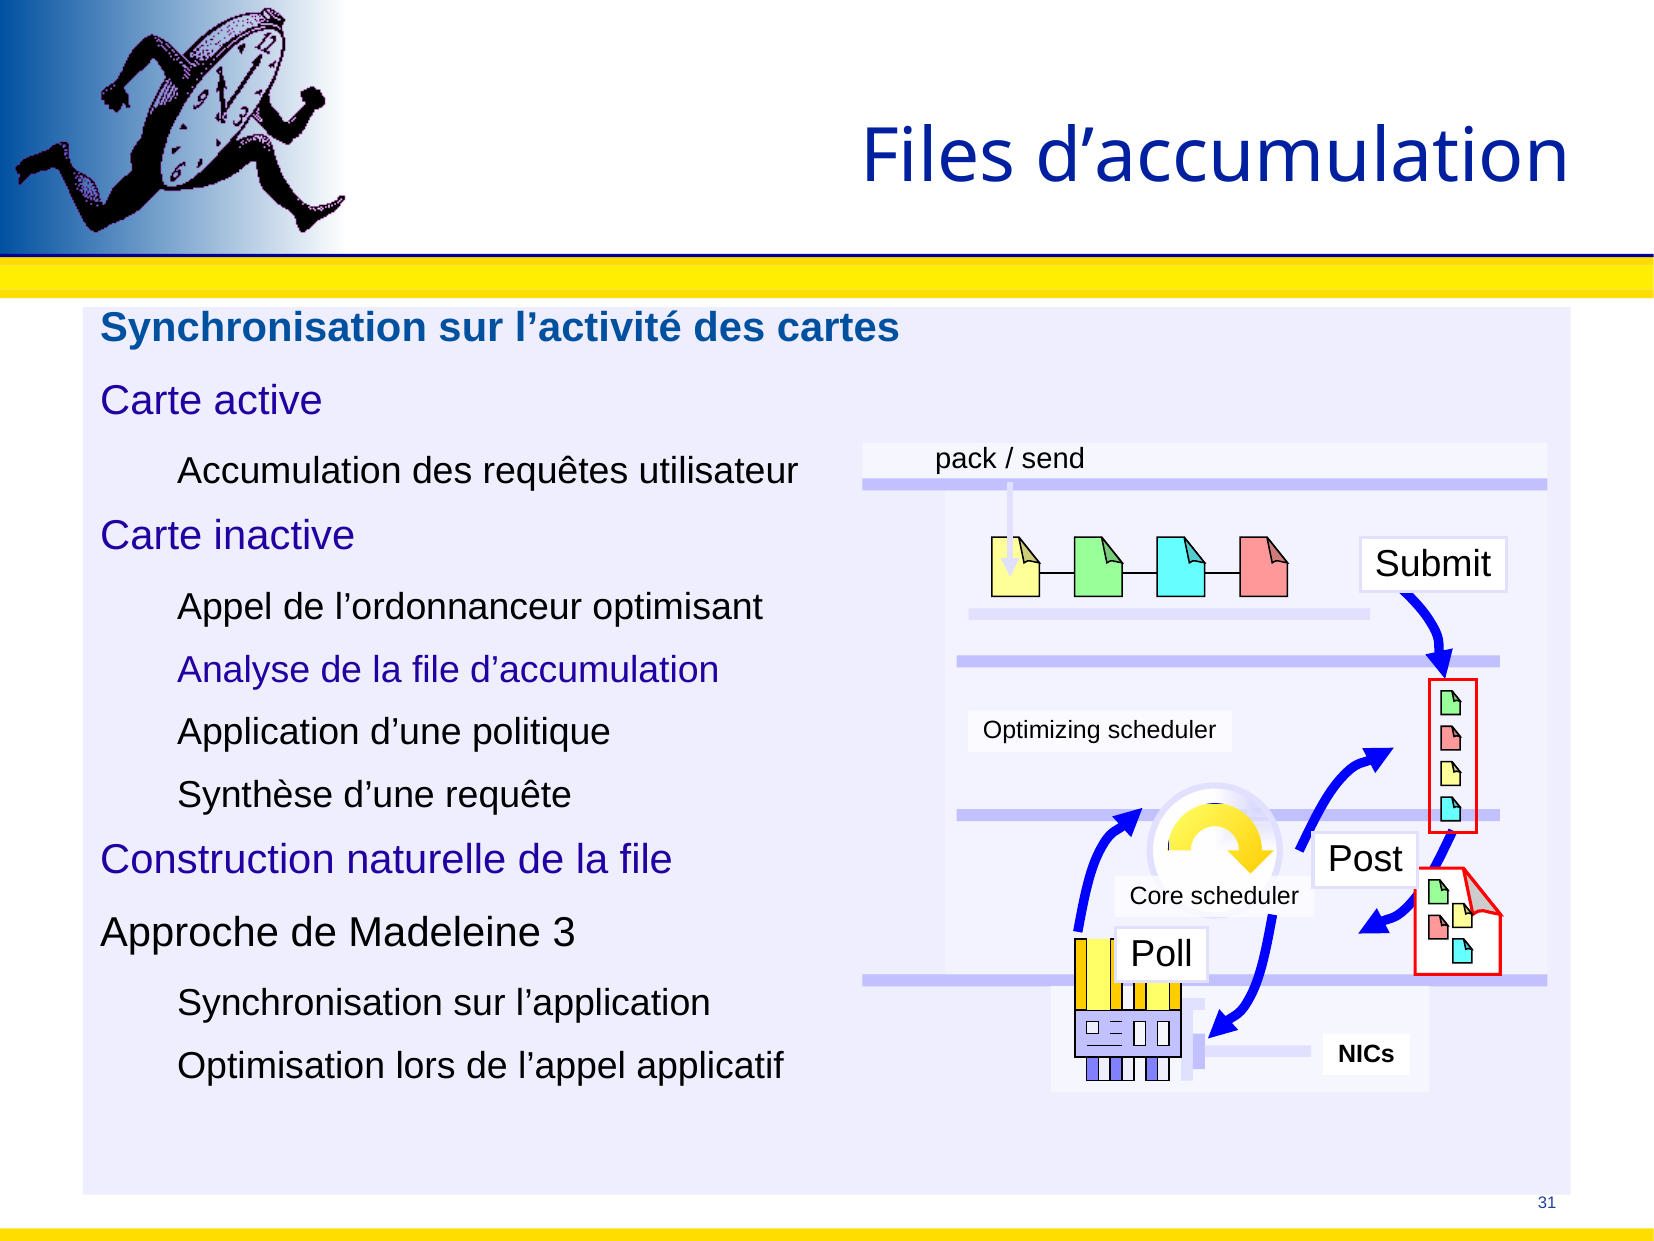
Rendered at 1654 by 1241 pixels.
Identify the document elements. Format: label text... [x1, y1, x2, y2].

title Files d’accumulation [372, 49, 1571, 257]
text_box pack / send [932, 442, 1089, 478]
text_box Core scheduler [1114, 875, 1315, 918]
picture [14, 0, 353, 245]
text_box Submit [1360, 537, 1507, 592]
text_box Post [1313, 832, 1418, 888]
text_box NICs [1323, 1033, 1410, 1075]
list Synchronisation sur l’activité des cartes Carte active Accumulation des requêtes utilisateur Carte inactive Appel de l’ordonnanceur optimisant Analyse de la file d’accumulation Application d’une politique Synthèse d’une requête Construction naturelle de la file Approche de Madeleine 3 Synchronisation sur l’application Optimisation lors de l’appel applicatif [82, 307, 1571, 1195]
text_box [862, 442, 1548, 1093]
text_box Optimizing scheduler [968, 710, 1232, 752]
text_box Poll [1115, 927, 1208, 982]
